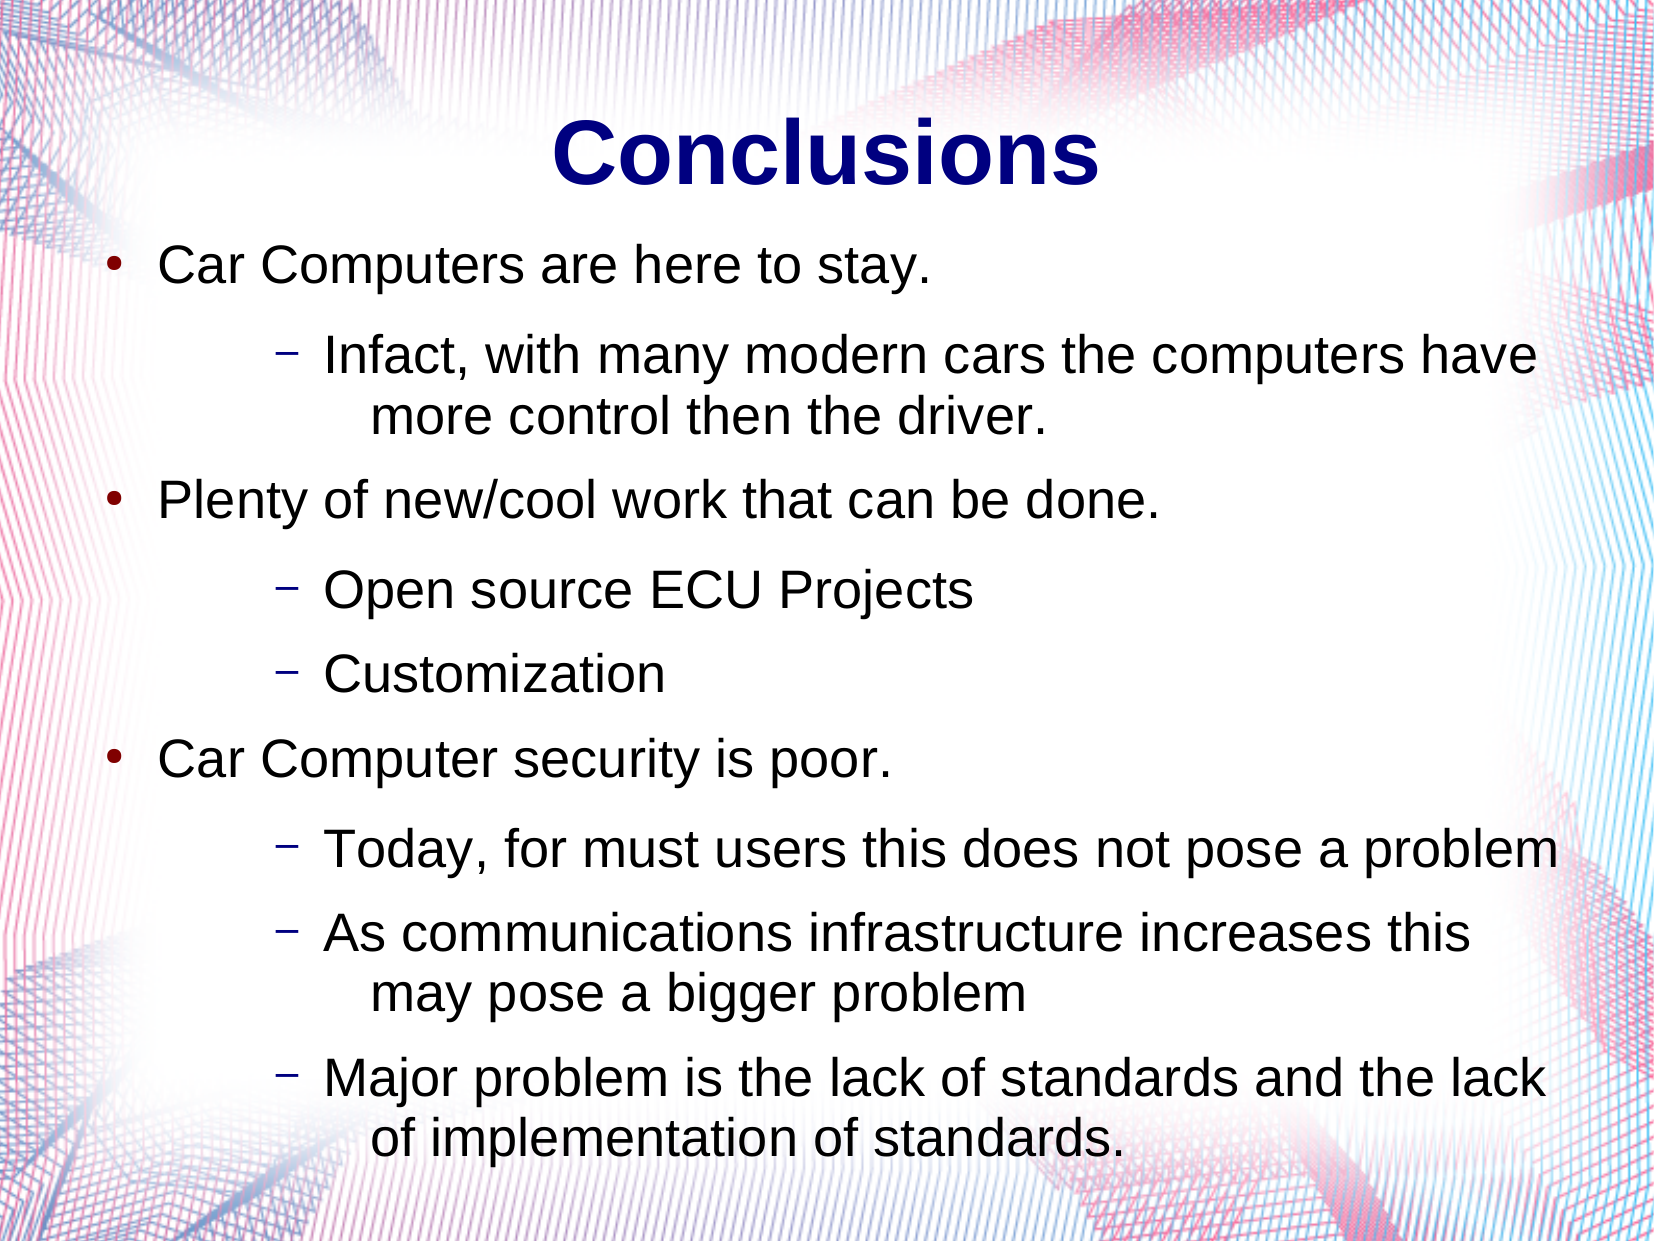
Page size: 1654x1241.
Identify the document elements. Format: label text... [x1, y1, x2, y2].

picture [0, 0, 1654, 1241]
title Conclusions [82, 49, 1571, 257]
list Car Computers are here to stay. Infact, with many modern cars the computers have more control then the driver. Plenty of new/cool work that can be done. Open source ECU Projects Customization Car Computer security is poor. Today, for must users this does not pose a problem As communications infrastructure increases this may pose a bigger problem Major problem is the lack of standards and the lack of implementation of standards. [86, 234, 1576, 1169]
